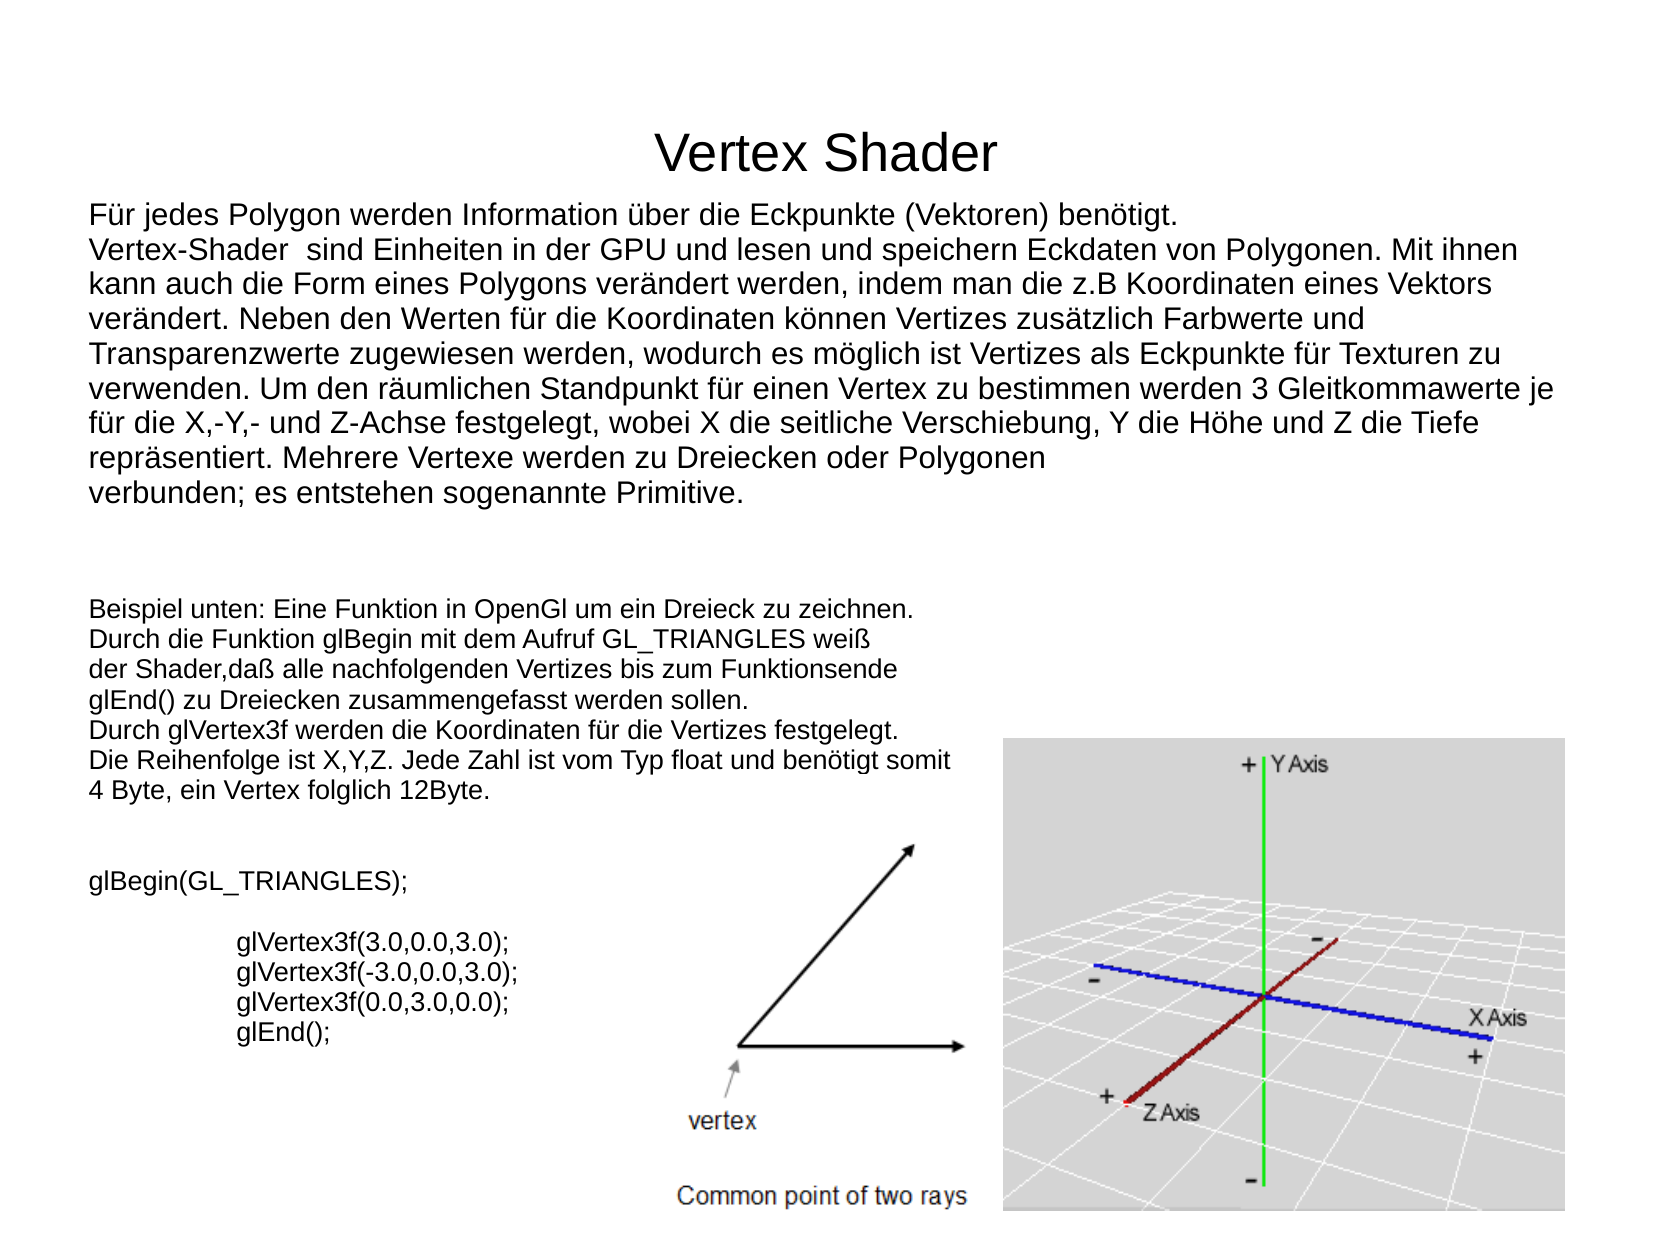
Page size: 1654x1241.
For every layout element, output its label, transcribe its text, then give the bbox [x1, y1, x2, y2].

subtitle Für jedes Polygon werden Information über die Eckpunkte (Vektoren) benötigt. Vertex-Shader sind Einheiten in der GPU und lesen und speichern Eckdaten von Polygonen. Mit ihnen kann auch die Form eines Polygons verändert werden, indem man die z.B Koordinaten eines Vektors verändert. Neben den Werten für die Koordinaten können Vertizes zusätzlich Farbwerte und Transparenzwerte zugewiesen werden, wodurch es möglich ist Vertizes als Eckpunkte für Texturen zu verwenden. Um den räumlichen Standpunkt für einen Vertex zu bestimmen werden 3 Gleitkommawerte je für die X,-Y,- und Z-Achse festgelegt, wobei X die seitliche Verschiebung, Y die Höhe und Z die Tiefe repräsentiert. Mehrere Vertexe werden zu Dreiecken oder Polygonen verbunden; es entstehen sogenannte Primitive. Beispiel unten: Eine Funktion in OpenGl um ein Dreieck zu zeichnen. Durch die Funktion glBegin mit dem Aufruf GL_TRIANGLES weiß der Shader,daß alle nachfolgenden Vertizes bis zum Funktionsende glEnd() zu Dreiecken zusammengefasst werden sollen. Durch glVertex3f werden die Koordinaten für die Vertizes festgelegt. Die Reihenfolge ist X,Y,Z. Jede Zahl ist vom Typ float und benötigt somit 4 Byte, ein Vertex folglich 12Byte. glBegin(GL_TRIANGLES); glVertex3f(3.0,0.0,3.0); glVertex3f(-3.0,0.0,3.0); glVertex3f(0.0,3.0,0.0); glEnd(); [88, 147, 1565, 1182]
picture [669, 738, 1565, 1222]
title Vertex Shader [82, 49, 1571, 257]
